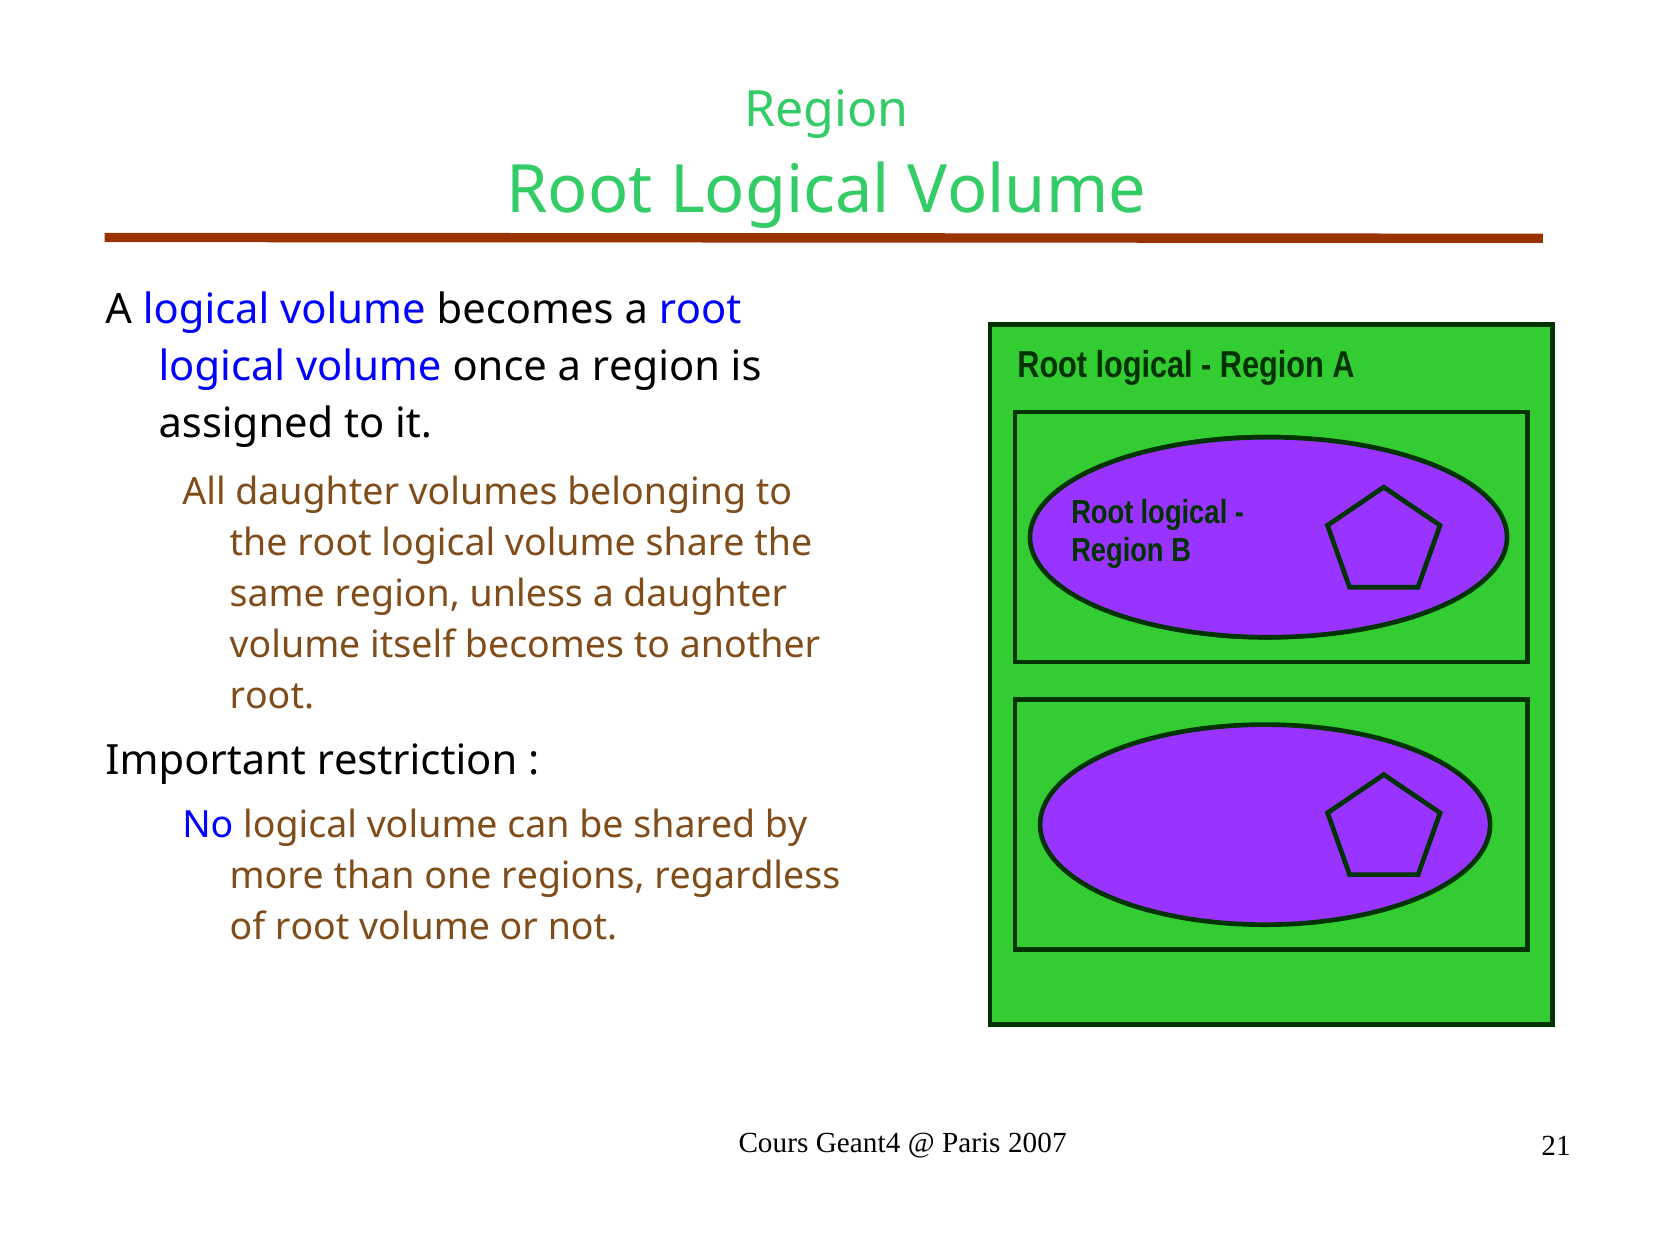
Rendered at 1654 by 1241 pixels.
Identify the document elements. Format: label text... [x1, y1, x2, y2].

title Region Root Logical Volume [82, 49, 1571, 257]
text_box Root logical - Region B [1056, 484, 1309, 577]
text_box [990, 324, 1553, 1025]
list A logical volume becomes a root logical volume once a region is assigned to it. All daughter volumes belonging to the root logical volume share the same region, unless a daughter volume itself becomes to another root. Important restriction : No logical volume can be shared by more than one regions, regardless of root volume or not. [87, 278, 847, 1097]
text_box Root logical - Region A [1002, 334, 1528, 393]
